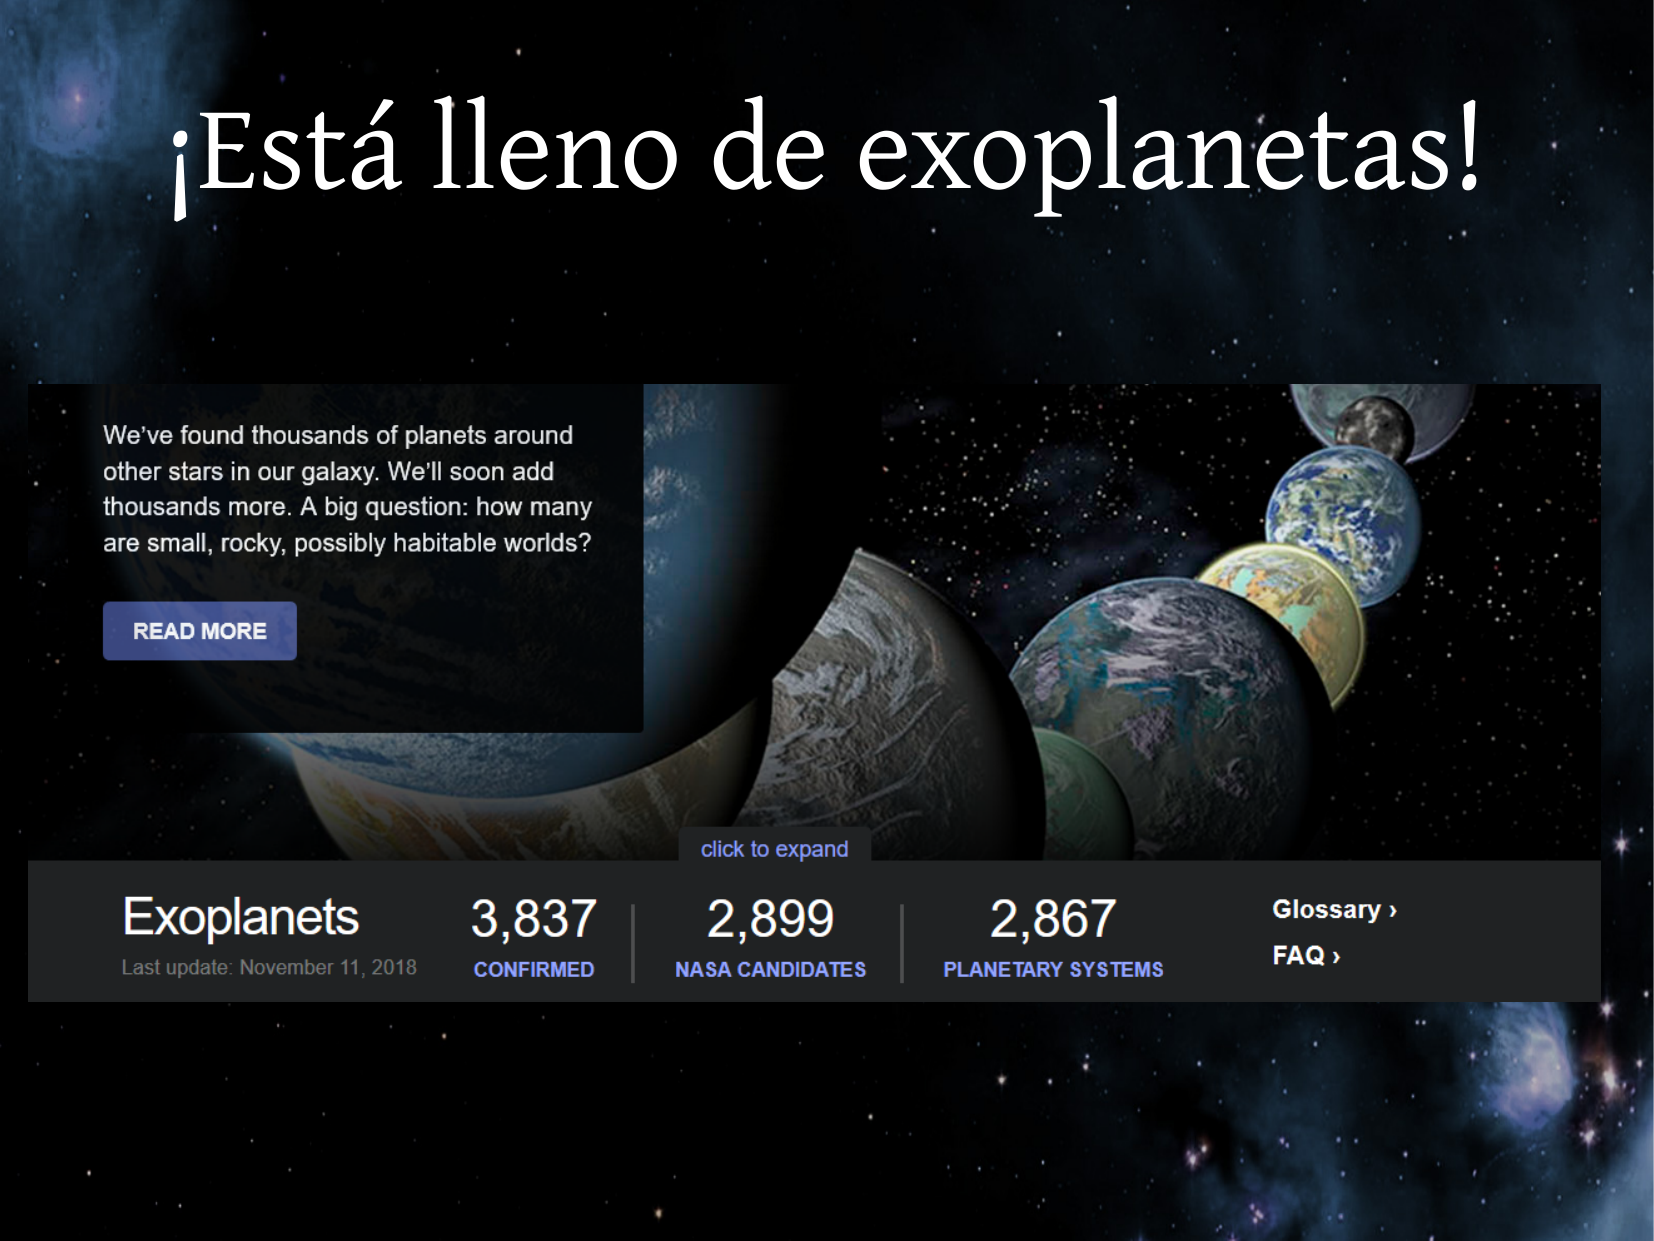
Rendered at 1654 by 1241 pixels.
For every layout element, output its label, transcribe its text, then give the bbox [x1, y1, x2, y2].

title ¡Está lleno de exoplanetas! [82, 49, 1571, 257]
picture [0, 0, 1654, 1241]
